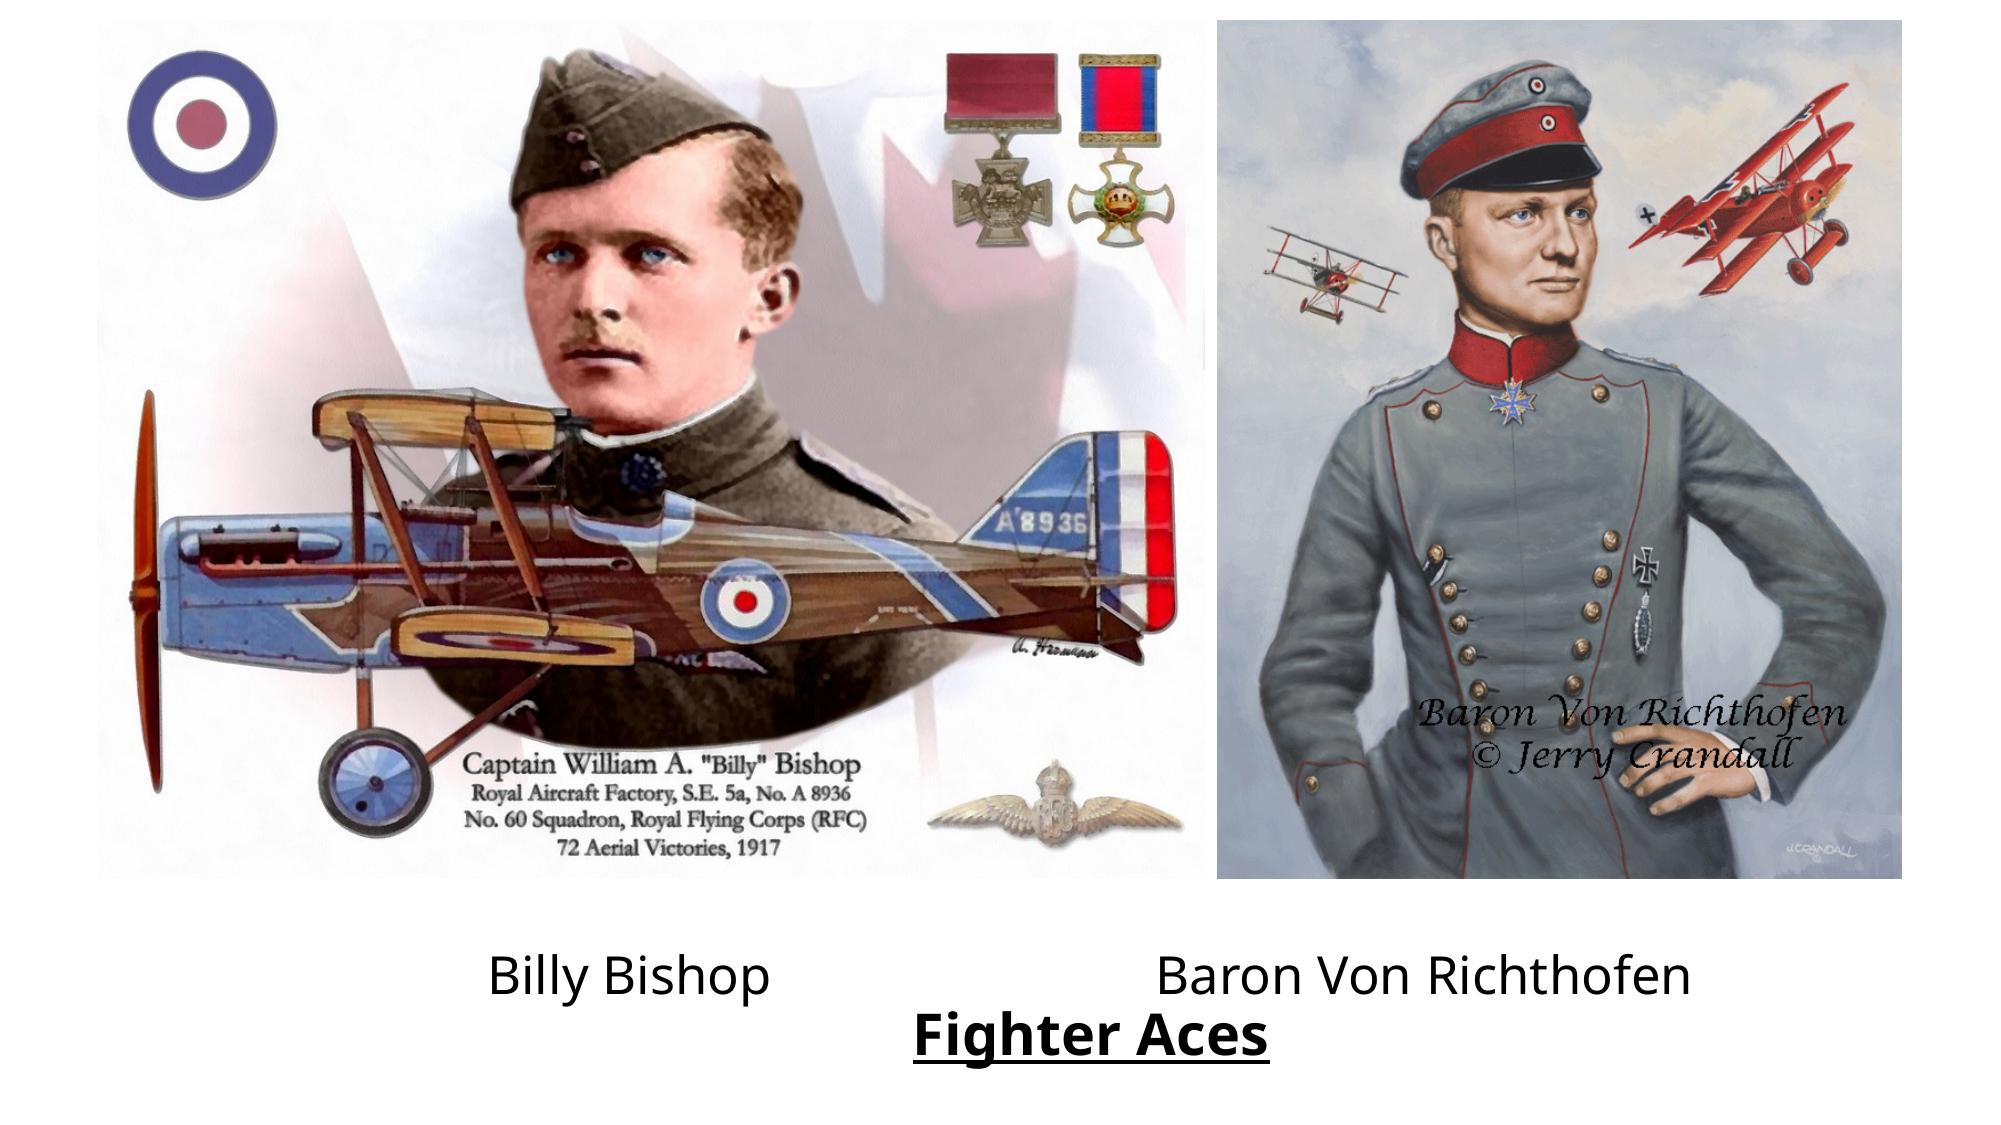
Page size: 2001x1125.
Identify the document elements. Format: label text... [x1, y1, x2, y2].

title Billy Bishop Baron Von Richthofen Fighter Aces [139, 941, 2000, 1077]
picture [97, 20, 1205, 879]
picture [1217, 20, 1902, 879]
